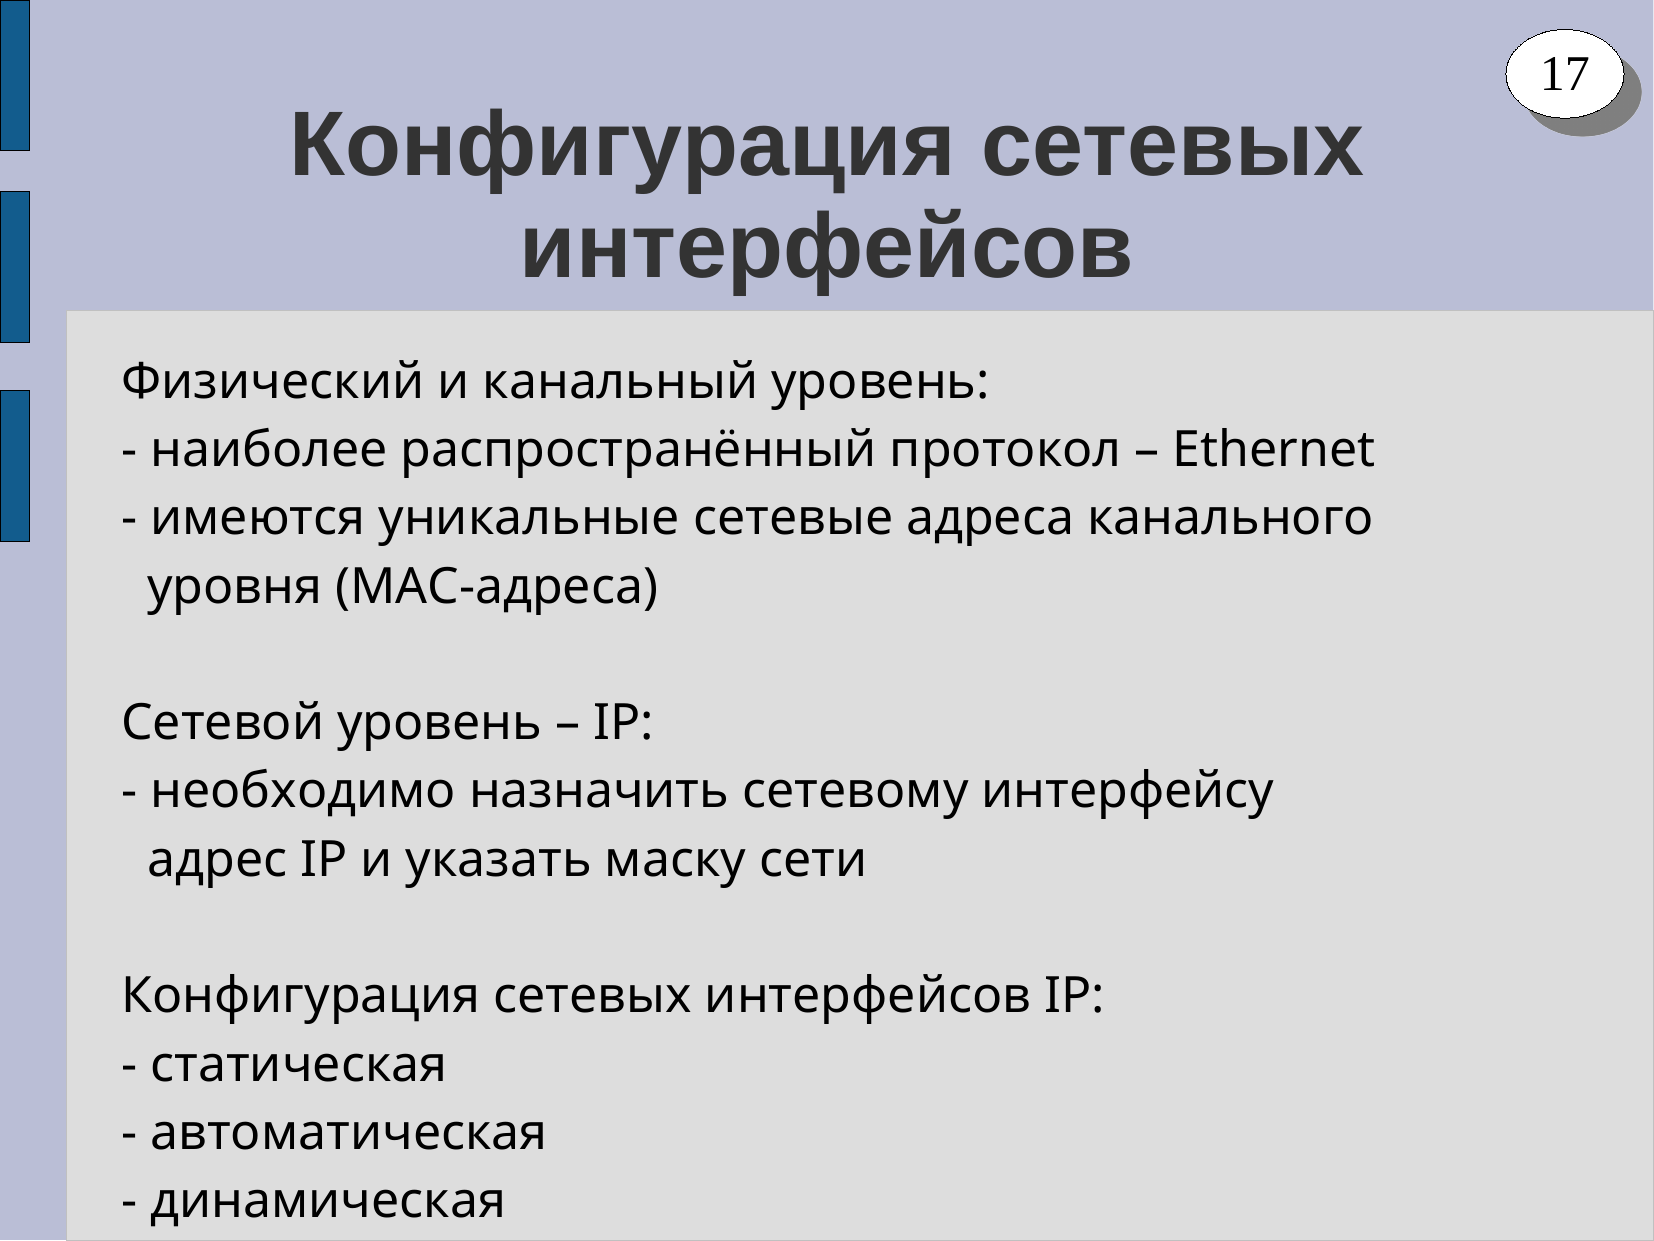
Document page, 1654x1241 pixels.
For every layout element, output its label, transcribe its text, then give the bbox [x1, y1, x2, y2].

title Конфигурация сетевых интерфейсов [121, 91, 1534, 299]
text_box 17 [1505, 29, 1625, 119]
subtitle Физический и канальный уровень: - наиболее распространённый протокол – Ethernet - имеются уникальные сетевые адреса канального уровня (MAC-адреса) Сетевой уровень – IP: - необходимо назначить сетевому интерфейсу адрес IP и указать маску сети Конфигурация сетевых интерфейсов IP: - статическая - автоматическая - динамическая [121, 344, 1534, 1164]
